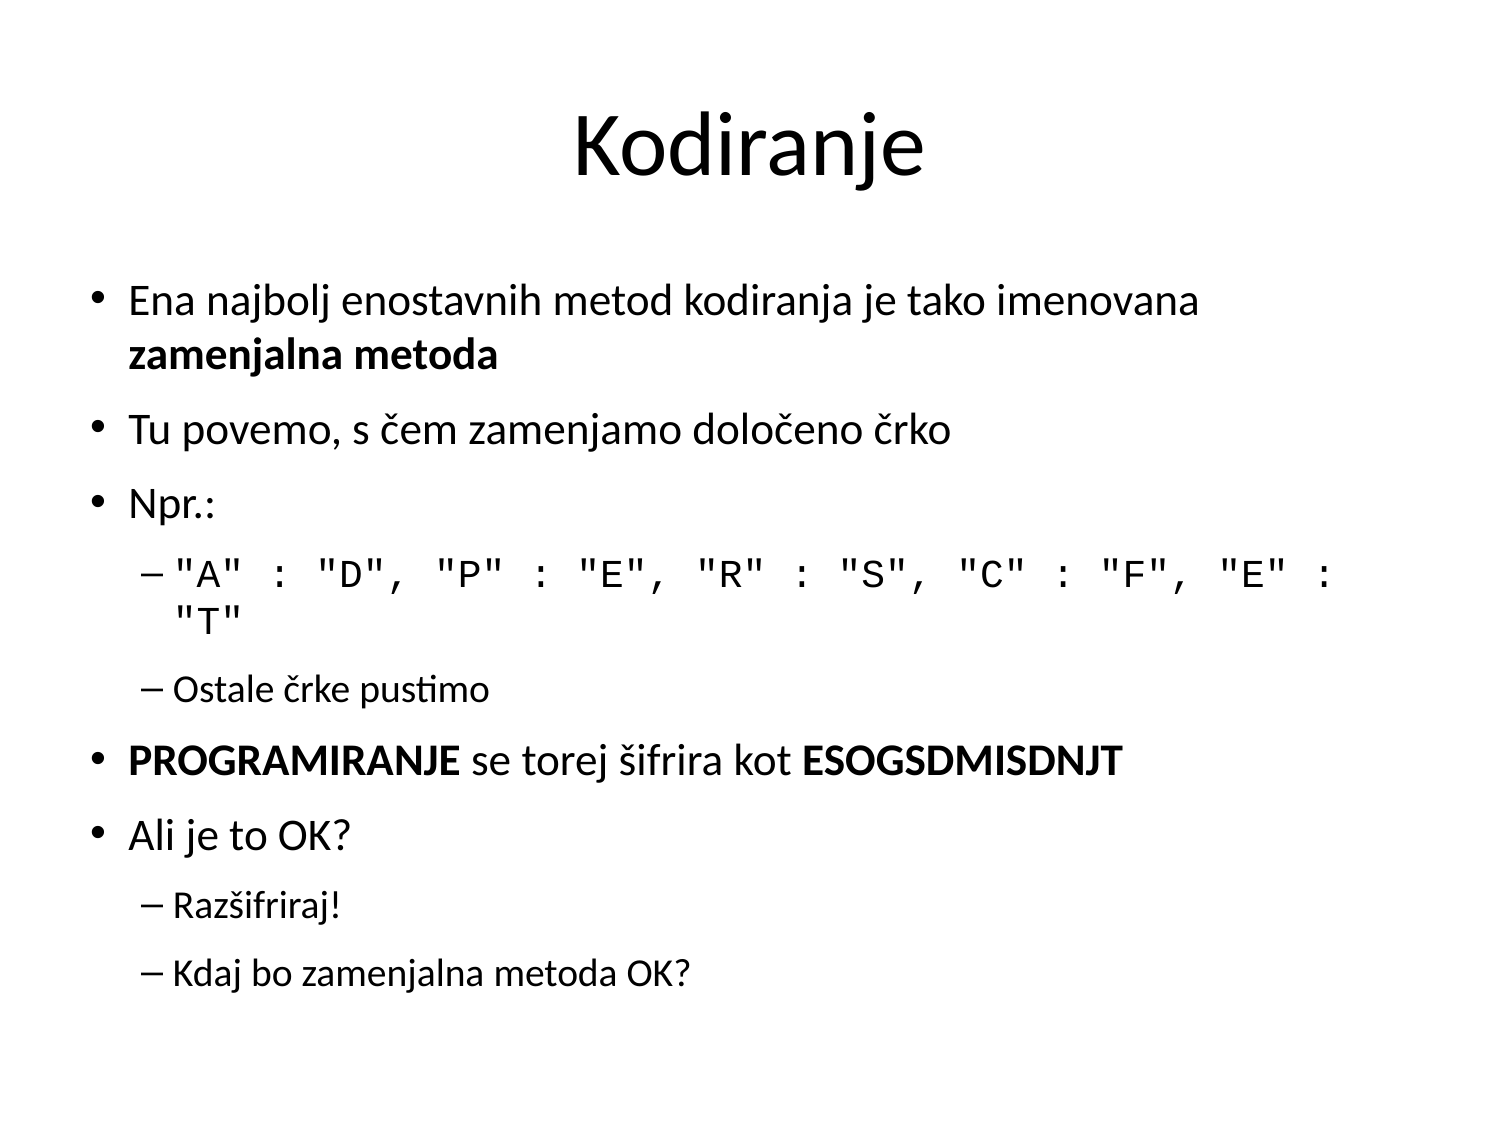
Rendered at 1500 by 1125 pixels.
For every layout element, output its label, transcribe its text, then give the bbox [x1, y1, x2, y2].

list Ena najbolj enostavnih metod kodiranja je tako imenovana zamenjalna metoda Tu povemo, s čem zamenjamo določeno črko Npr.: "A" : "D", "P" : "E", "R" : "S", "C" : "F", "E" : "T" Ostale črke pustimo PROGRAMIRANJE se torej šifrira kot ESOGSDMISDNJT Ali je to OK? Razšifriraj! Kdaj bo zamenjalna metoda OK? [75, 262, 1425, 1005]
title Kodiranje [75, 45, 1425, 233]
